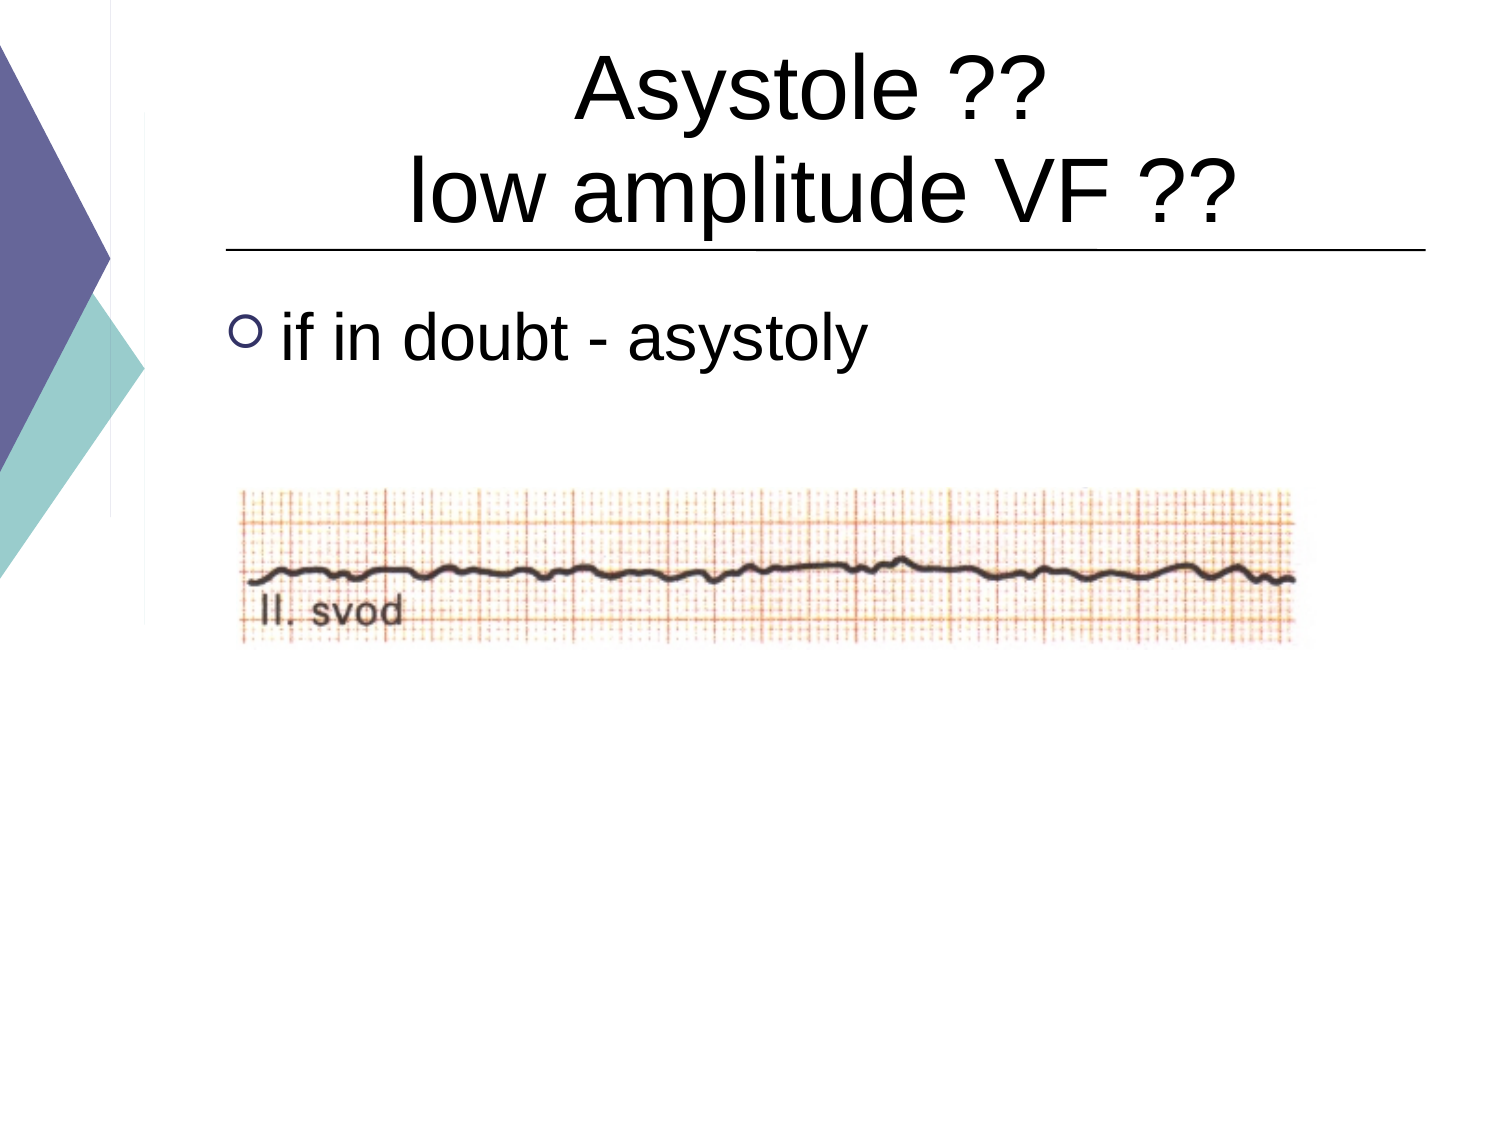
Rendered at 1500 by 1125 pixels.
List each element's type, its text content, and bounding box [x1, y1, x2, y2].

picture [236, 487, 1317, 650]
list if in doubt - asystoly [224, 299, 1425, 975]
title Asystole ?? low amplitude VF ?? [224, 36, 1425, 242]
